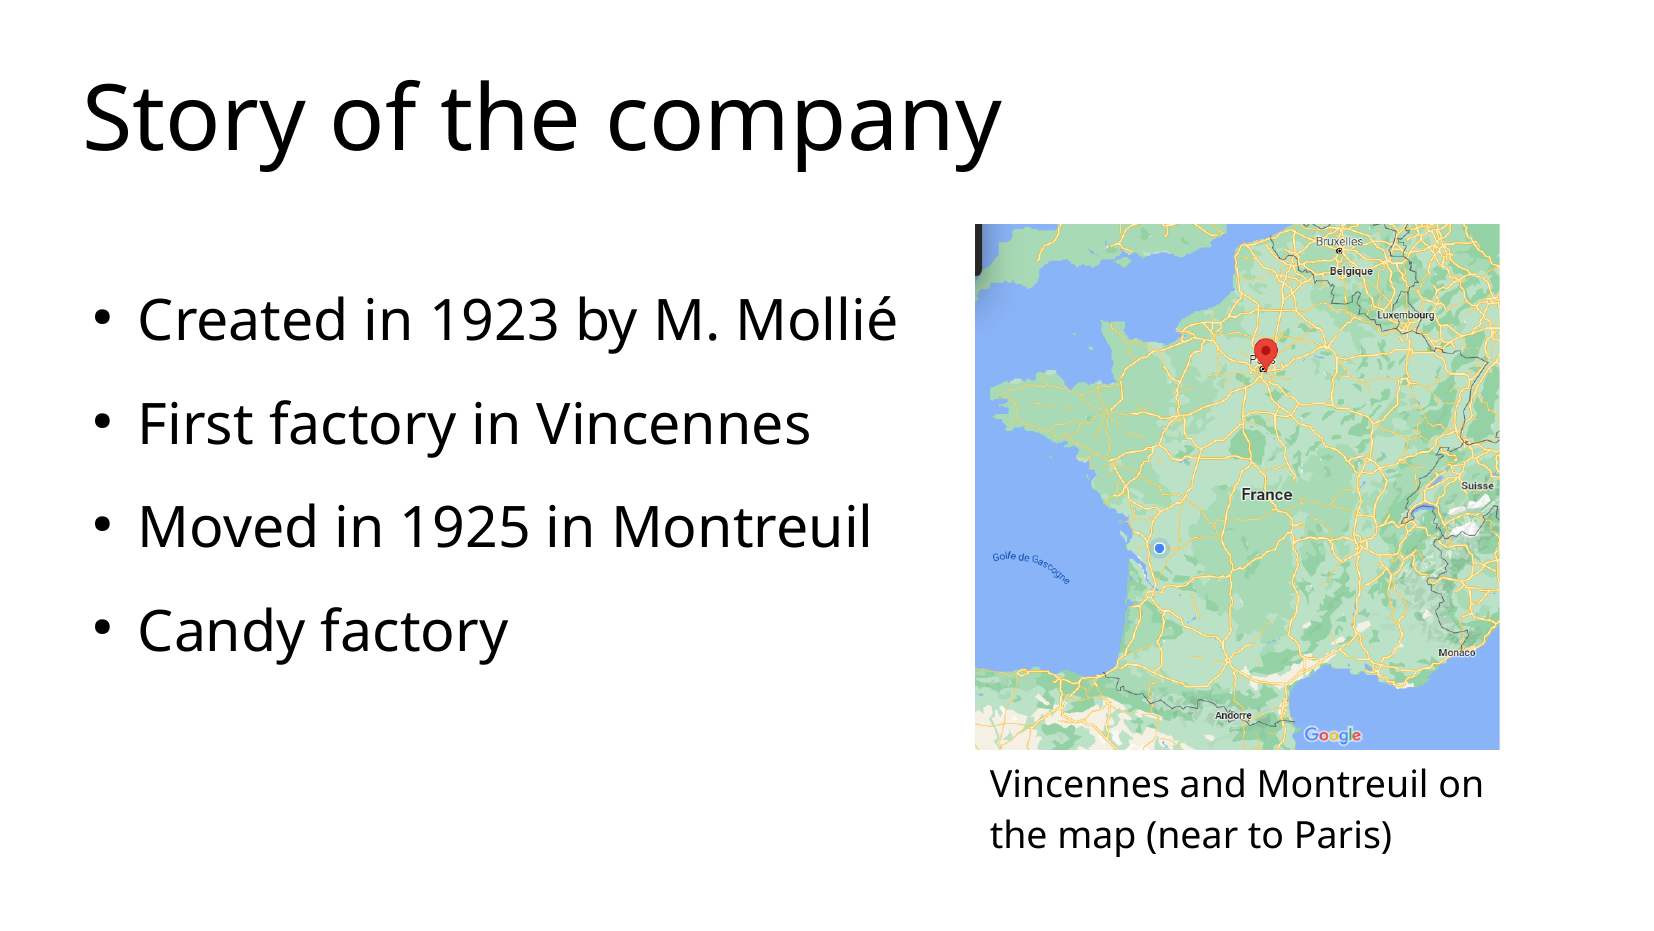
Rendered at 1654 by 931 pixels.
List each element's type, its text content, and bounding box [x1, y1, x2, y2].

picture [975, 224, 1500, 750]
text_box Vincennes and Montreuil on the map (near to Paris) [975, 750, 1501, 830]
list Created in 1923 by M. Mollié First factory in Vincennes Moved in 1925 in Montreuil Candy factory [77, 279, 903, 820]
title Story of the company [82, 37, 1571, 193]
